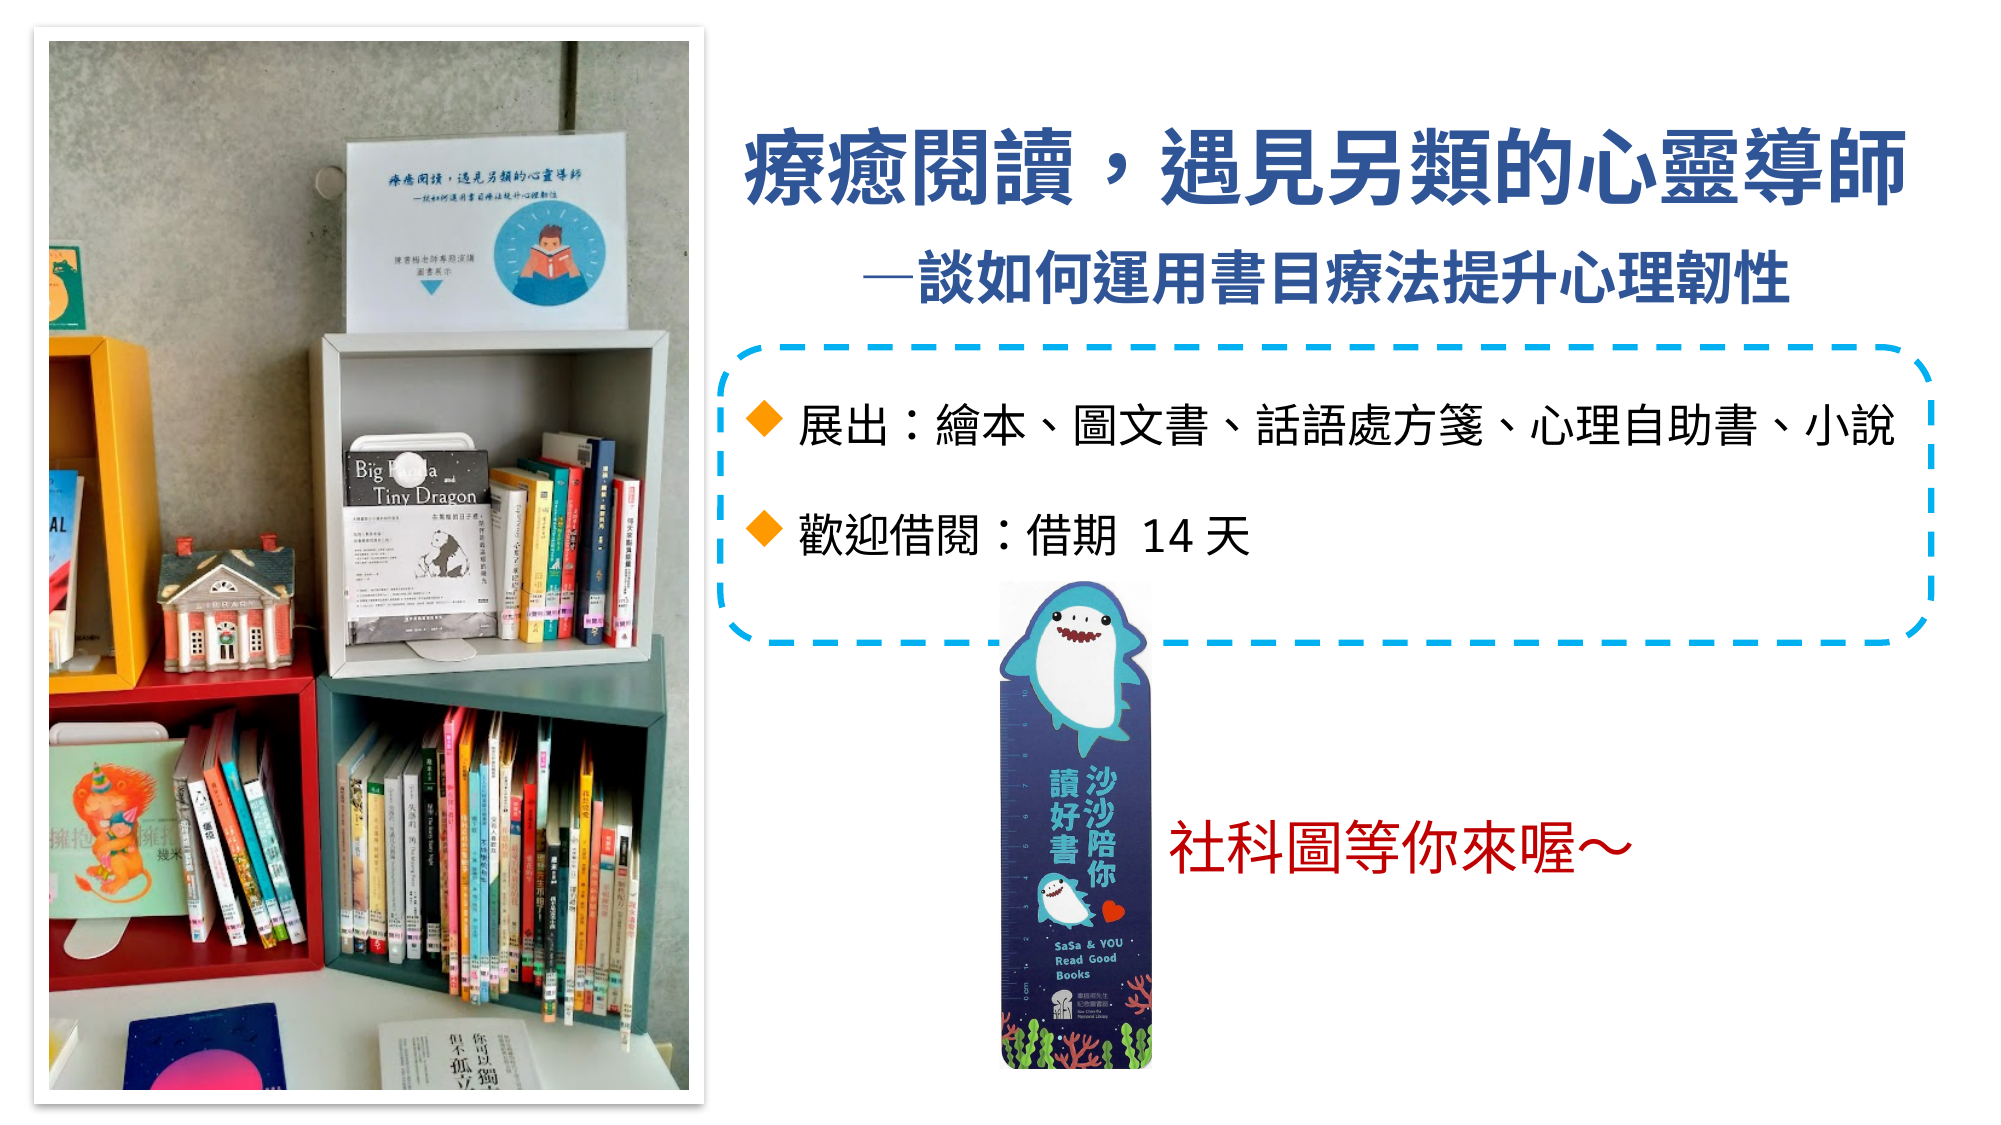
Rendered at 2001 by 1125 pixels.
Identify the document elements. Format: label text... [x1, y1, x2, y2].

text_box 療癒閱讀，遇見另類的心靈導師 —談如何運用書目療法提升心理韌性 [709, 103, 1963, 327]
text_box 展出：繪本、圖文書、話語處方箋、心理自助書、小說 歡迎借閱：借期 14天 [727, 389, 1912, 624]
picture [48, 41, 689, 1090]
text_box 社科圖等你來喔～ [1153, 803, 1650, 889]
picture [999, 581, 1152, 1069]
